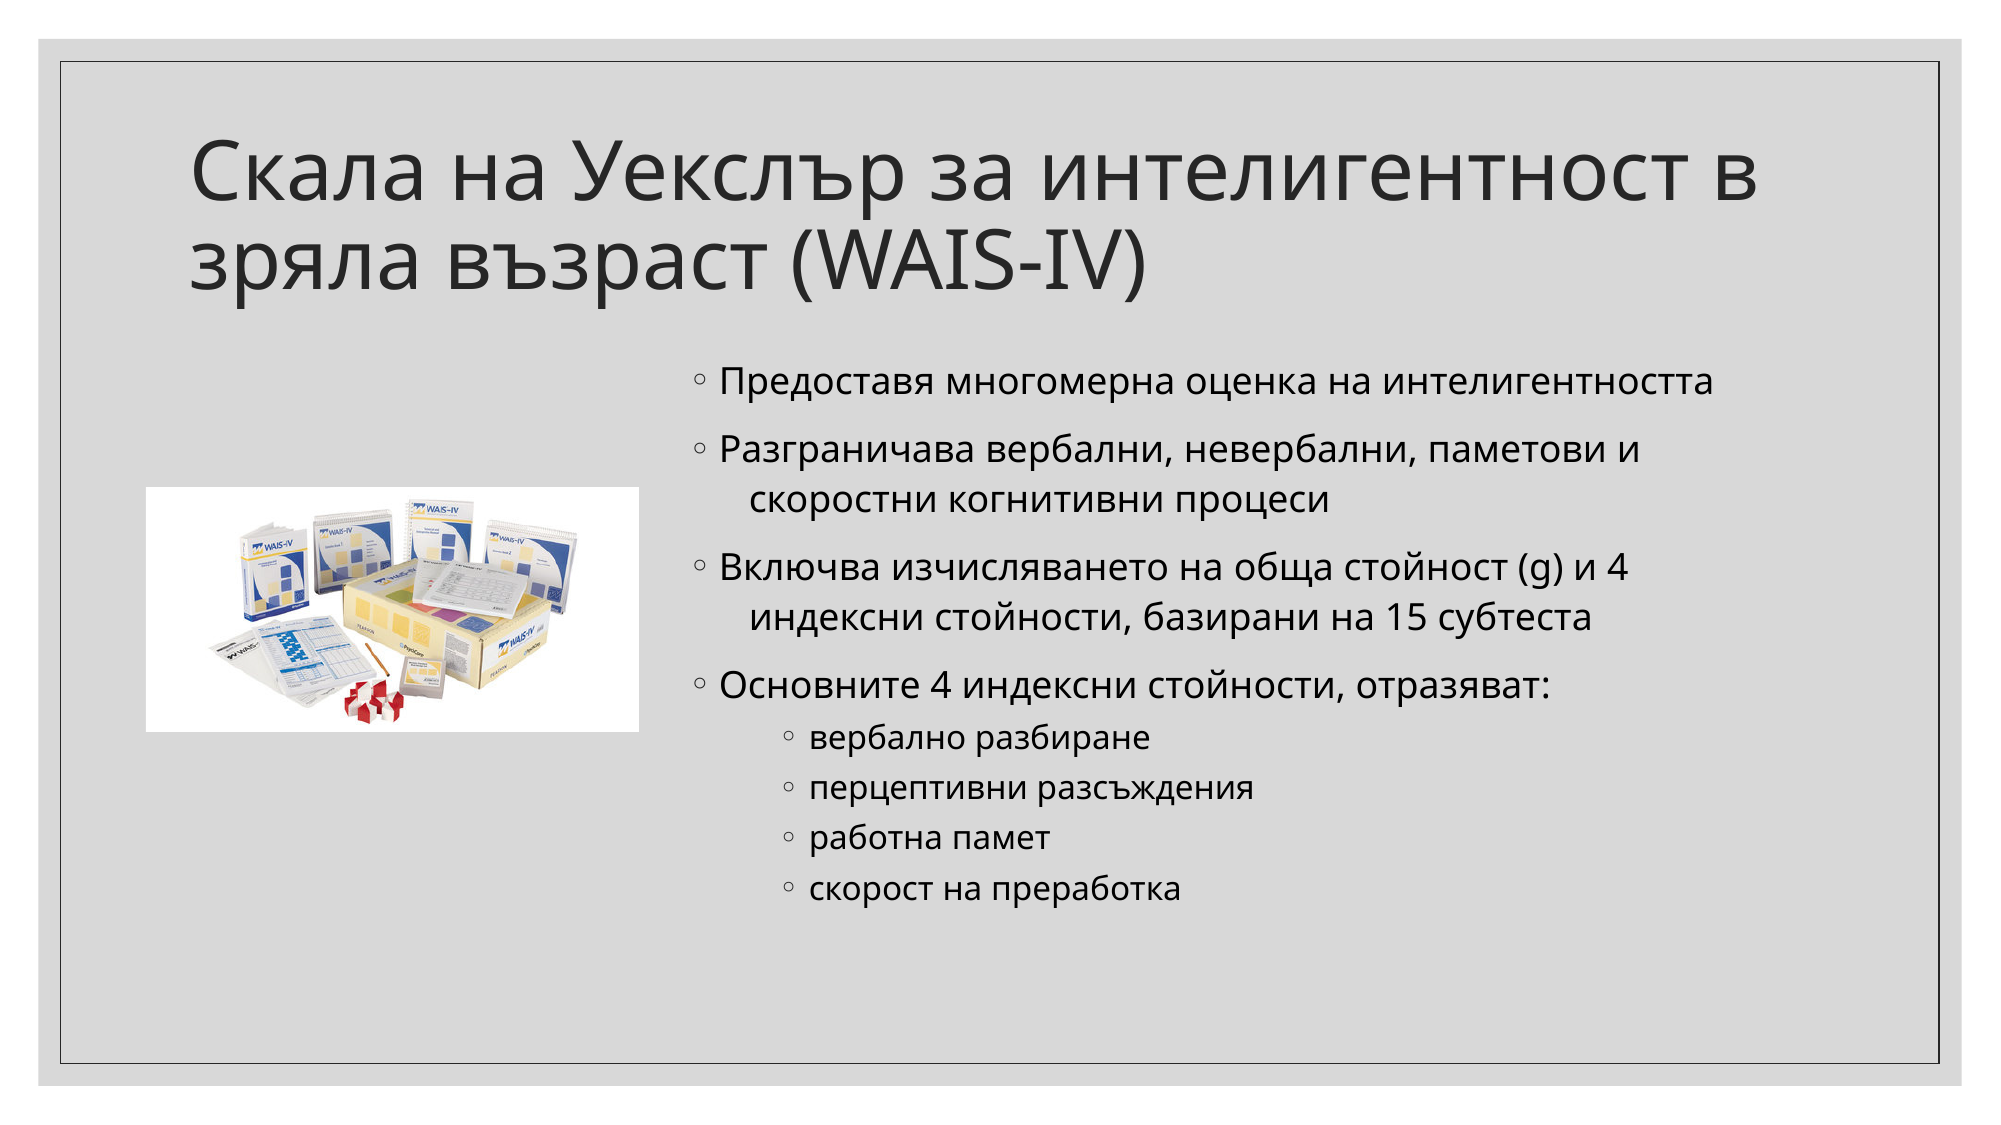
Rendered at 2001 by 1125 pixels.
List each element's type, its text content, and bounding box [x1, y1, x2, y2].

list Предоставя многомерна оценка на интелигентността Разграничава вербални, невербални, паметови и скоростни когнитивни процеси Включва изчисляването на обща стойност (g) и 4 индексни стойности, базирани на 15 субтеста Основните 4 индексни стойности, отразяват: вербално разбиране перцептивни разсъждения работна памет скорост на преработка [673, 345, 1826, 977]
title Скала на Уекслър за интелигентност в зряла възраст (WAIS-IV) [174, 105, 1825, 331]
picture [145, 487, 639, 732]
